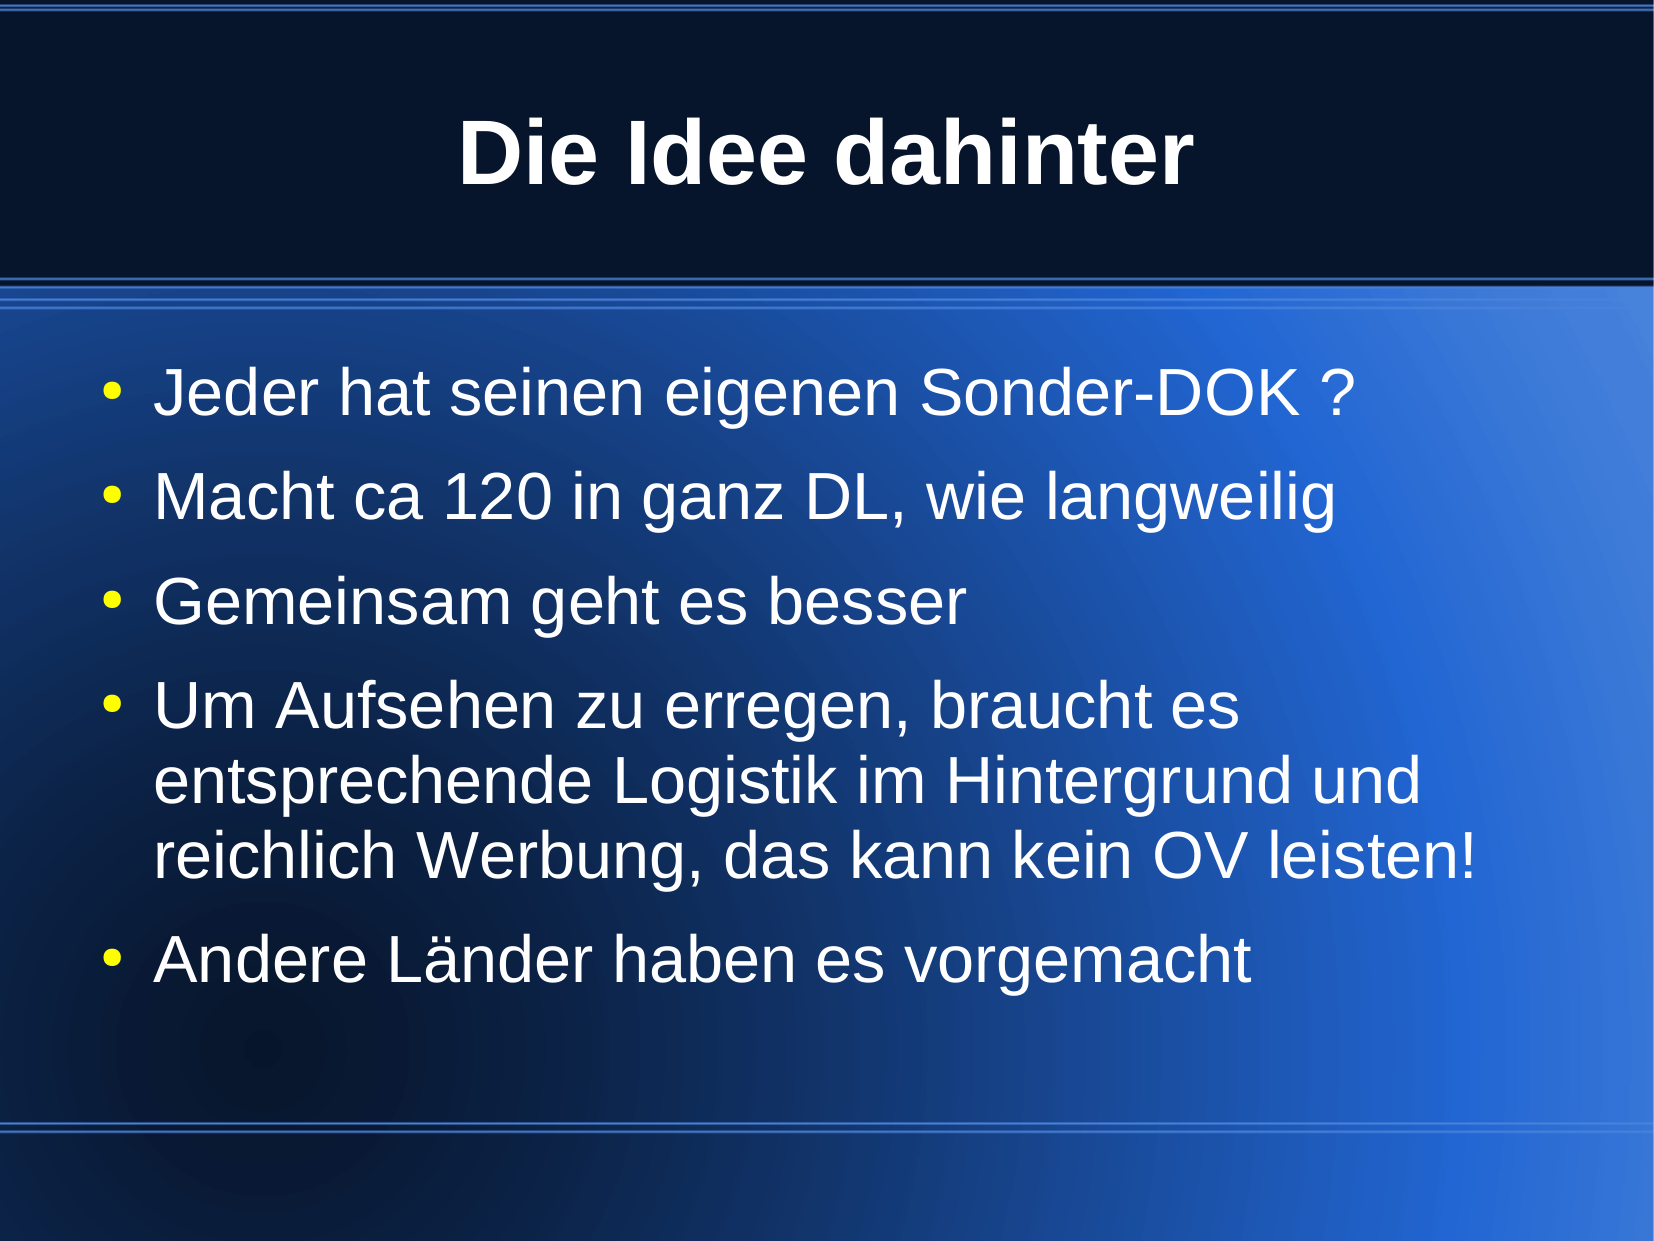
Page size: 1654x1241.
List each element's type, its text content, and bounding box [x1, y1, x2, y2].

list Jeder hat seinen eigenen Sonder-DOK ? Macht ca 120 in ganz DL, wie langweilig Gemeinsam geht es besser Um Aufsehen zu erregen, braucht es entsprechende Logistik im Hintergrund und reichlich Werbung, das kann kein OV leisten! Andere Länder haben es vorgemacht [82, 355, 1571, 1058]
picture [0, 0, 1654, 1241]
title Die Idee dahinter [82, 49, 1571, 257]
